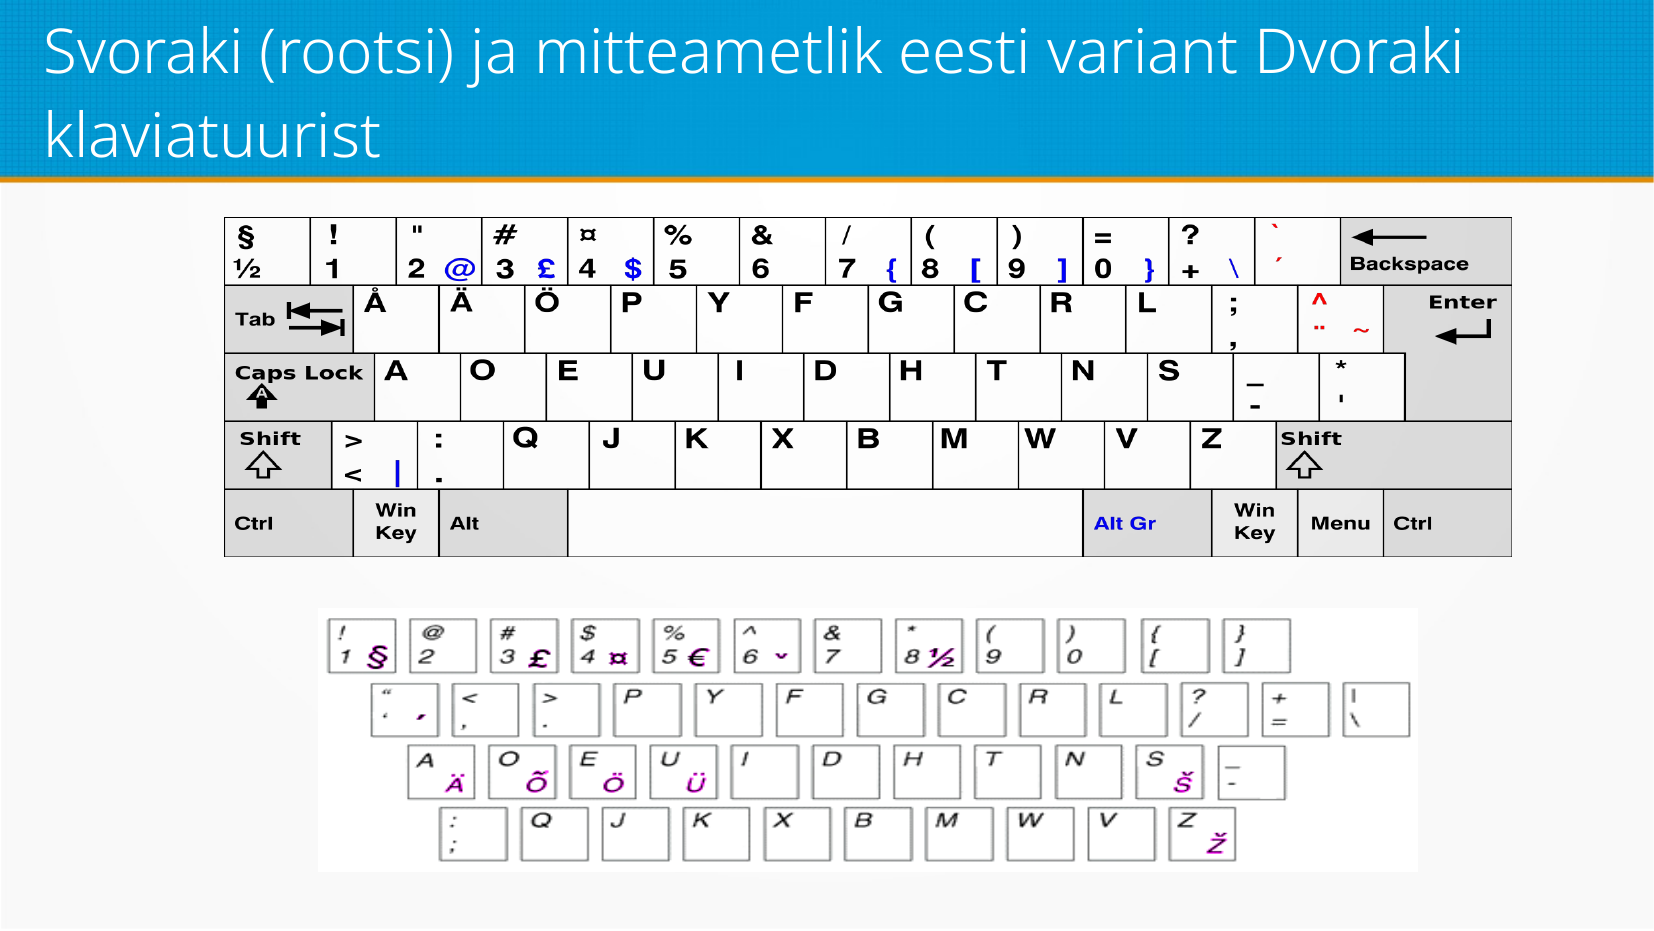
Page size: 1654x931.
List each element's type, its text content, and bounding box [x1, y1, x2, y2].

picture [0, 175, 1654, 931]
title Svoraki (rootsi) ja mitteametlik eesti variant Dvoraki klaviatuurist [43, 5, 1619, 176]
